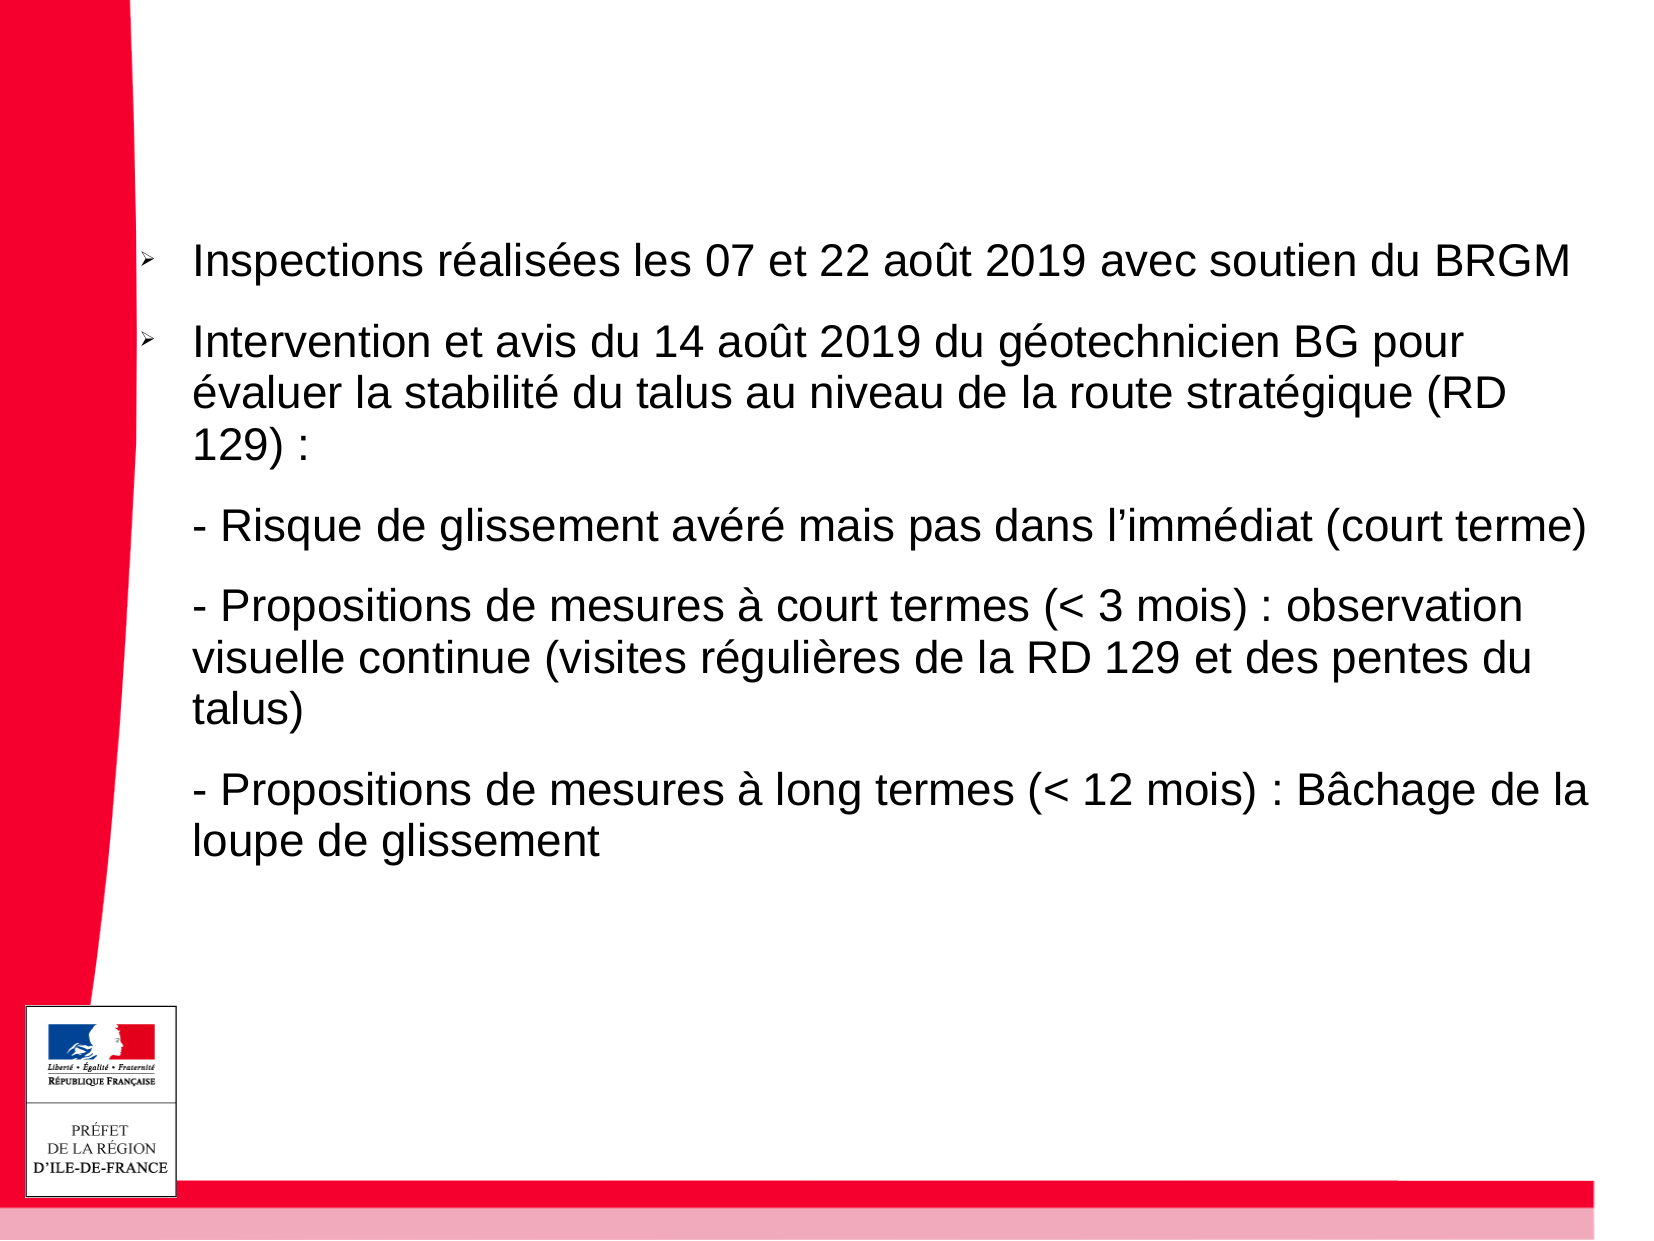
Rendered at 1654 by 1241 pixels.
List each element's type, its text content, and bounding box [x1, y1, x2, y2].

list Inspections réalisées les 07 et 22 août 2019 avec soutien du BRGM Intervention et avis du 14 août 2019 du géotechnicien BG pour évaluer la stabilité du talus au niveau de la route stratégique (RD 129) : - Risque de glissement avéré mais pas dans l’immédiat (court terme) - Propositions de mesures à court termes (< 3 mois) : observation visuelle continue (visites régulières de la RD 129 et des pentes du talus) - Propositions de mesures à long termes (< 12 mois) : Bâchage de la loupe de glissement [121, 154, 1610, 910]
picture [0, 0, 1653, 1240]
